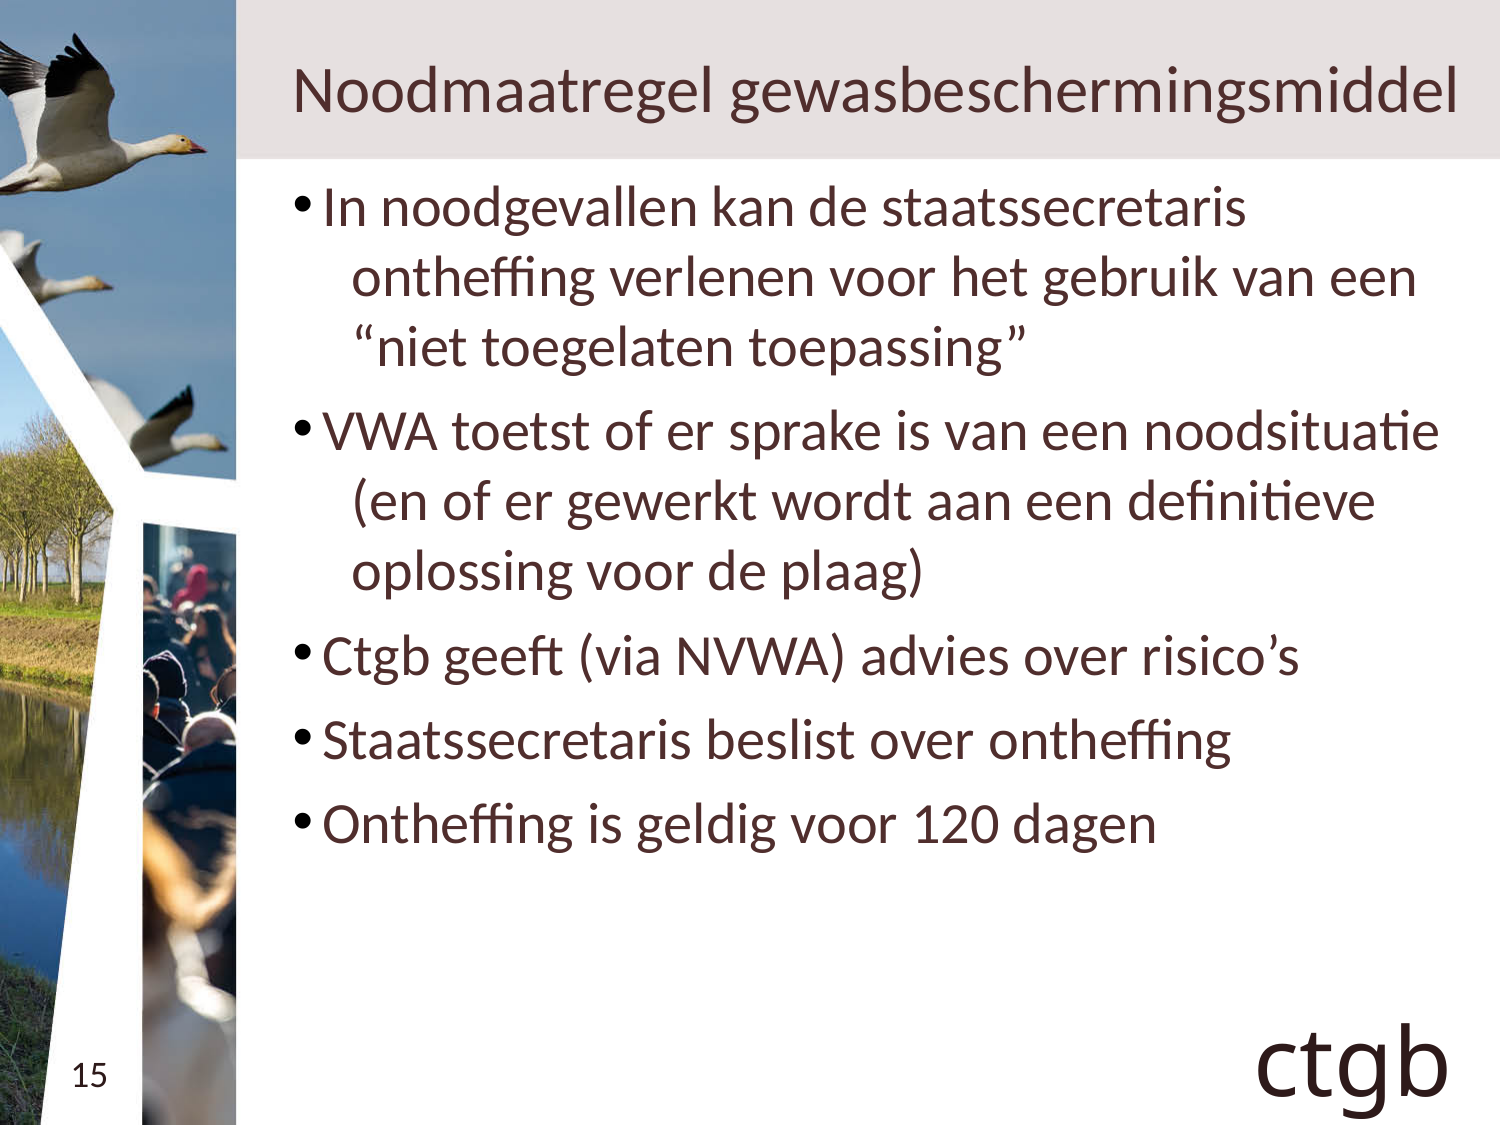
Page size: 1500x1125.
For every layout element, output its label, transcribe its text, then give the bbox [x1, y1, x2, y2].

title Noodmaatregel gewasbeschermingsmiddel [277, 10, 1483, 161]
list In noodgevallen kan de staatssecretaris ontheffing verlenen voor het gebruik van een “niet toegelaten toepassing” VWA toetst of er sprake is van een noodsituatie (en of er gewerkt wordt aan een definitieve oplossing voor de plaag) Ctgb geeft (via NVWA) advies over risico’s Staatssecretaris beslist over ontheffing Ontheffing is geldig voor 120 dagen [277, 160, 1459, 1012]
